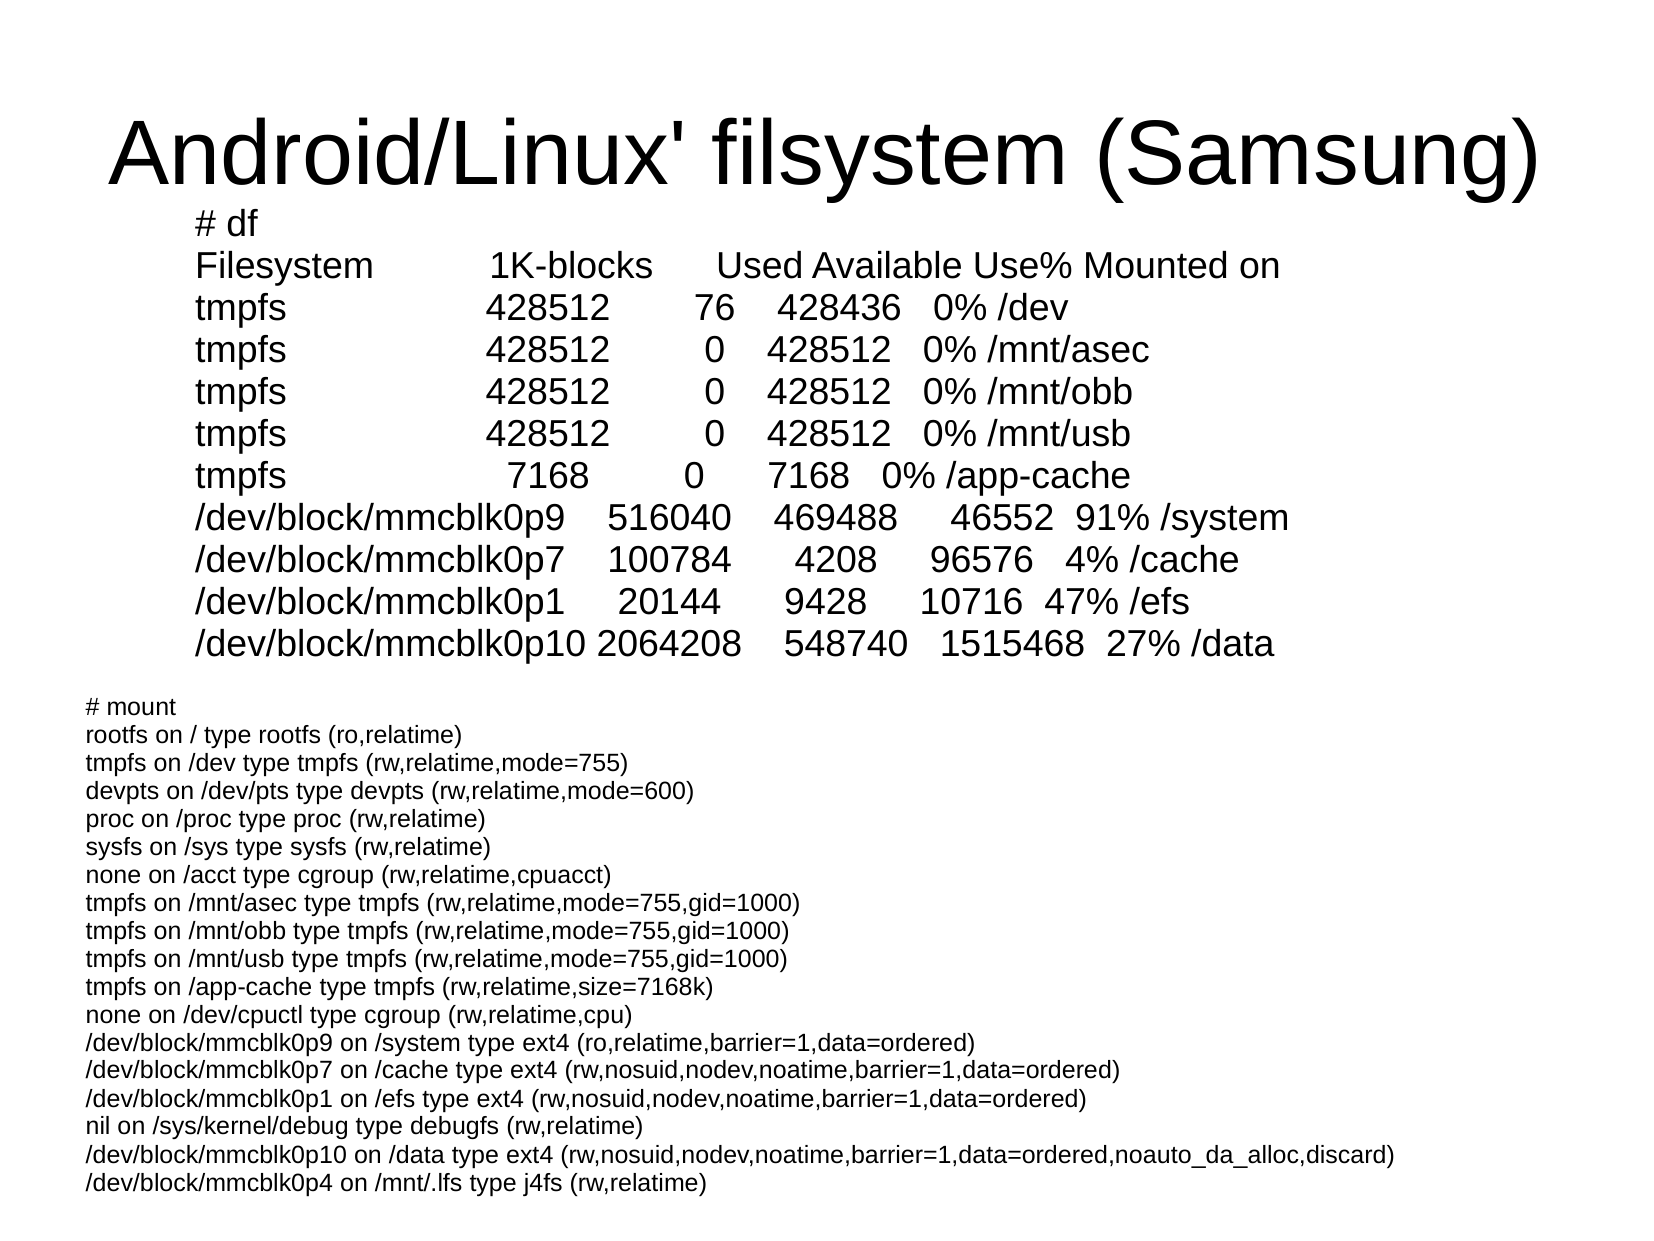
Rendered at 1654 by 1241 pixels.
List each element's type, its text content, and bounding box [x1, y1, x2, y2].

text_box # mount rootfs on / type rootfs (ro,relatime) tmpfs on /dev type tmpfs (rw,relatime,mode=755) devpts on /dev/pts type devpts (rw,relatime,mode=600) proc on /proc type proc (rw,relatime) sysfs on /sys type sysfs (rw,relatime) none on /acct type cgroup (rw,relatime,cpuacct) tmpfs on /mnt/asec type tmpfs (rw,relatime,mode=755,gid=1000) tmpfs on /mnt/obb type tmpfs (rw,relatime,mode=755,gid=1000) tmpfs on /mnt/usb type tmpfs (rw,relatime,mode=755,gid=1000) tmpfs on /app-cache type tmpfs (rw,relatime,size=7168k) none on /dev/cpuctl type cgroup (rw,relatime,cpu) /dev/block/mmcblk0p9 on /system type ext4 (ro,relatime,barrier=1,data=ordered) /dev/block/mmcblk0p7 on /cache type ext4 (rw,nosuid,nodev,noatime,barrier=1,data=ordered) /dev/block/mmcblk0p1 on /efs type ext4 (rw,nosuid,nodev,noatime,barrier=1,data=ordered) nil on /sys/kernel/debug type debugfs (rw,relatime) /dev/block/mmcblk0p10 on /data type ext4 (rw,nosuid,nodev,noatime,barrier=1,data=ordered,noauto_da_alloc,discard) /dev/block/mmcblk0p4 on /mnt/.lfs type j4fs (rw,relatime) [70, 685, 1648, 1227]
text_box # df Filesystem 1K-blocks Used Available Use% Mounted on tmpfs 428512 76 428436 0% /dev tmpfs 428512 0 428512 0% /mnt/asec tmpfs 428512 0 428512 0% /mnt/obb tmpfs 428512 0 428512 0% /mnt/usb tmpfs 7168 0 7168 0% /app-cache /dev/block/mmcblk0p9 516040 469488 46552 91% /system /dev/block/mmcblk0p7 100784 4208 96576 4% /cache /dev/block/mmcblk0p1 20144 9428 10716 47% /efs /dev/block/mmcblk0p10 2064208 548740 1515468 27% /data [180, 194, 1306, 685]
title Android/Linux' filsystem (Samsung) [82, 49, 1571, 257]
